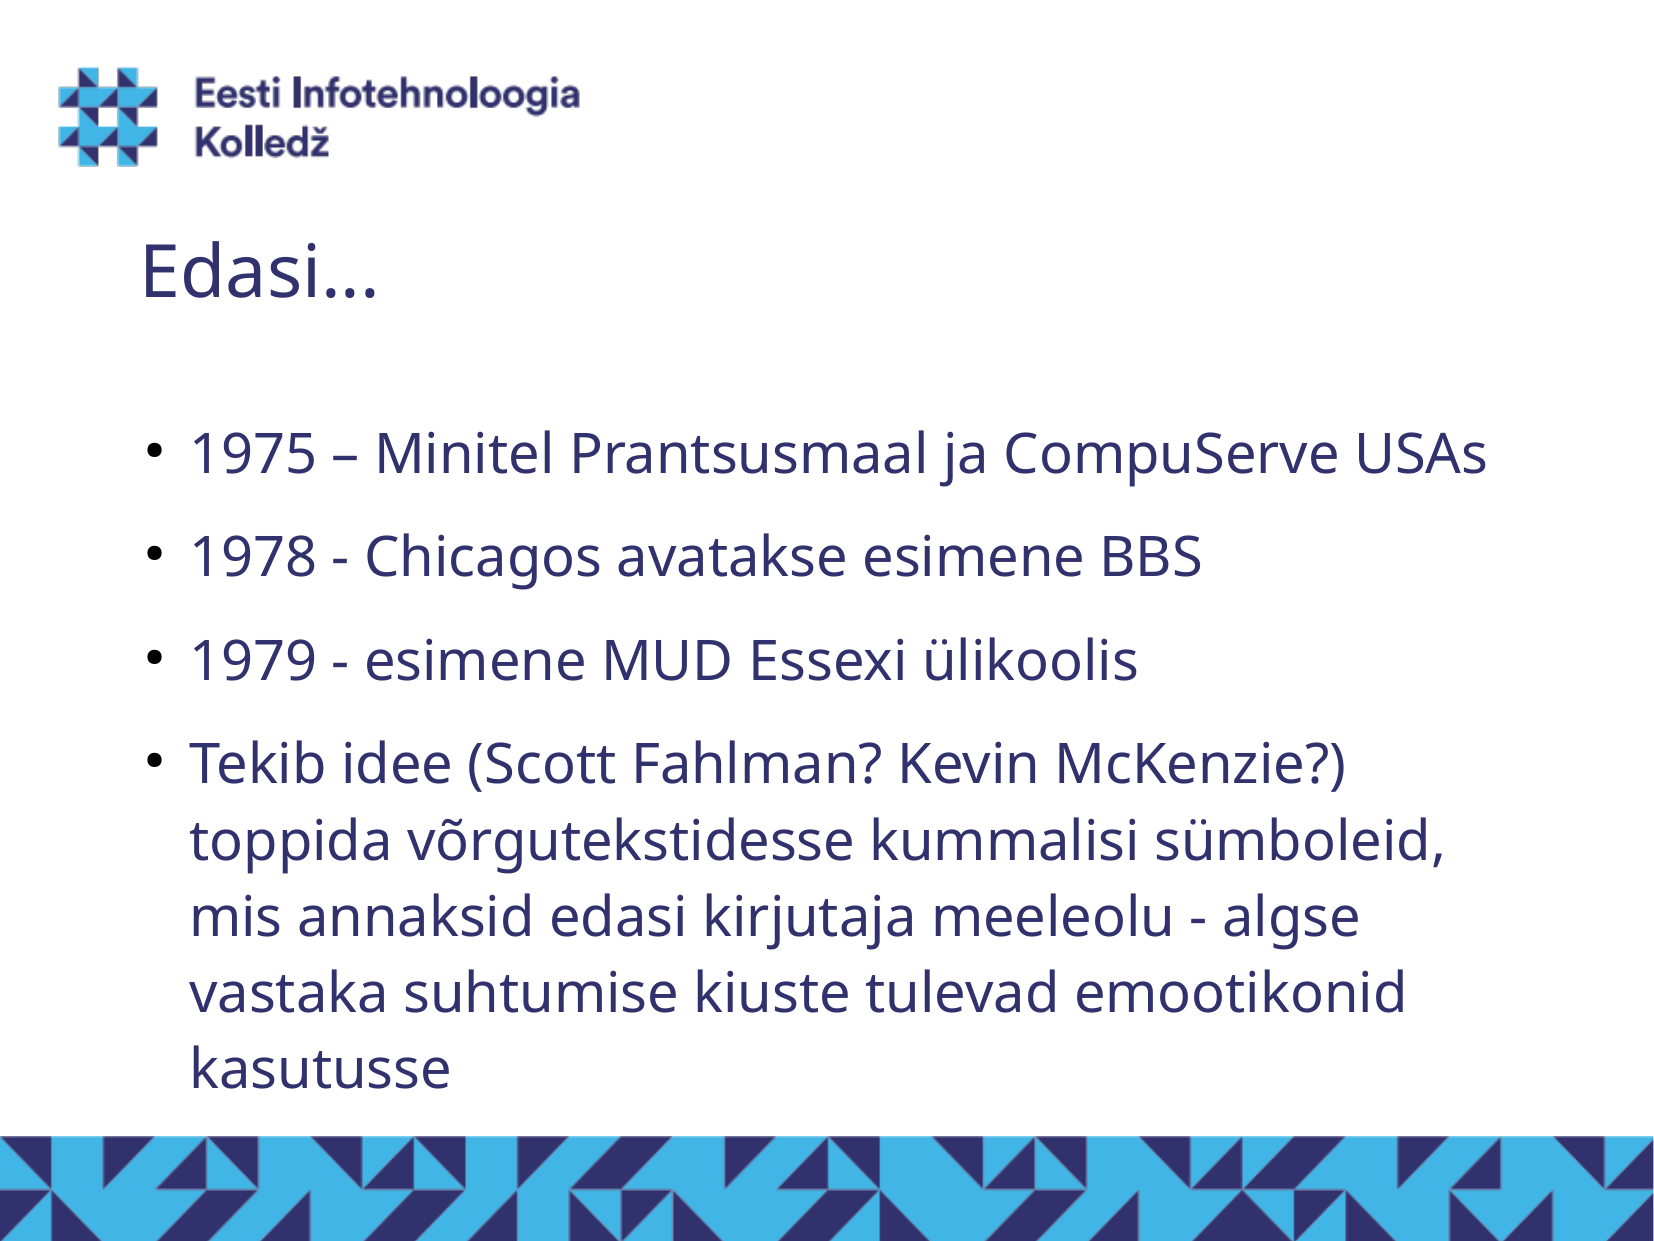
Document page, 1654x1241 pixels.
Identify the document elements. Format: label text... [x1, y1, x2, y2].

list 1975 – Minitel Prantsusmaal ja CompuServe USAs 1978 - Chicagos avatakse esimene BBS 1979 - esimene MUD Essexi ülikoolis Tekib idee (Scott Fahlman? Kevin McKenzie?) toppida võrgutekstidesse kummalisi sümboleid, mis annaksid edasi kirjutaja meeleolu - algse vastaka suhtumise kiuste tulevad emootikonid kasutusse [129, 413, 1548, 1111]
title Edasi... [139, 165, 1548, 372]
